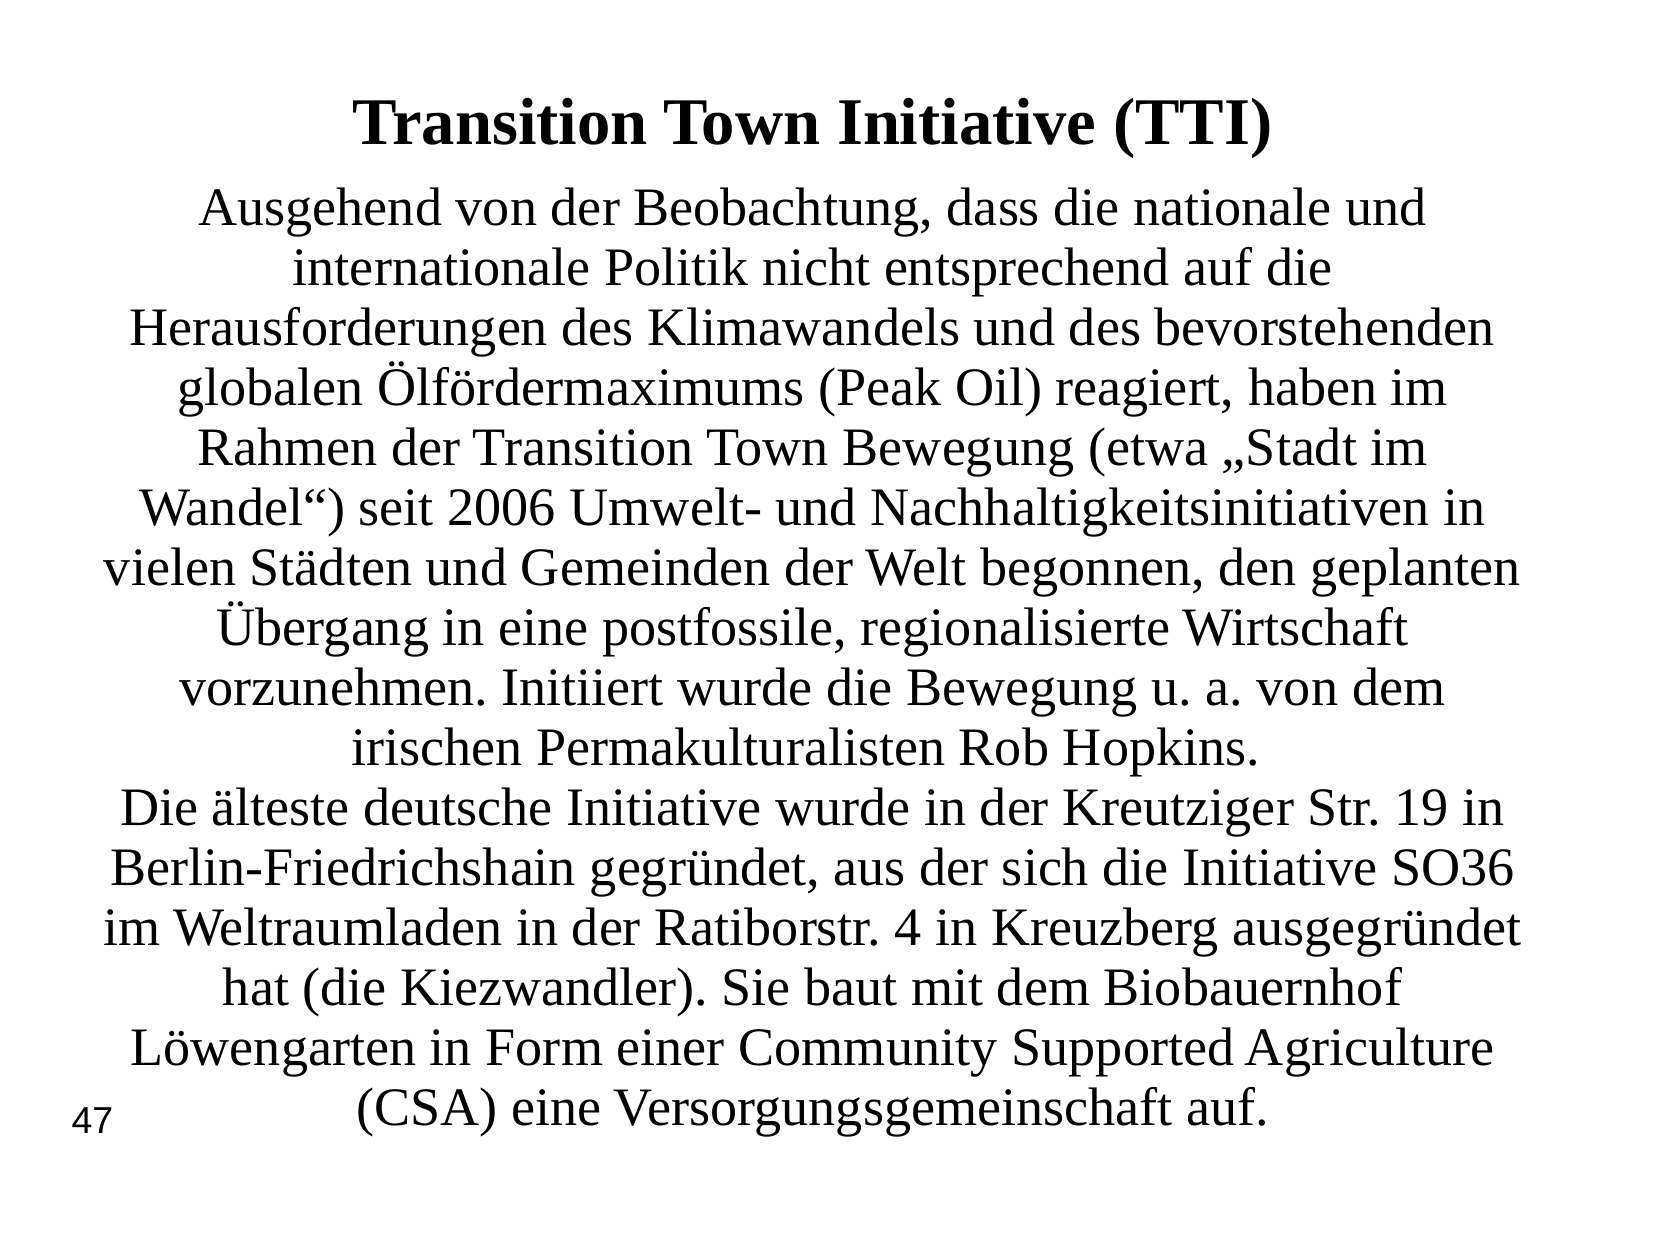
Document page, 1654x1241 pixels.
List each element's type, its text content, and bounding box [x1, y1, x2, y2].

text_box <Nummer> [56, 1092, 274, 1163]
text_box Transition Town Initiative (TTI) Ausgehend von der Beobachtung, dass die nationale und internationale Politik nicht entsprechend auf die Herausforderungen des Klimawandels und des bevorstehenden globalen Ölfördermaximums (Peak Oil) reagiert, haben im Rahmen der Transition Town Bewegung (etwa „Stadt im Wandel“) seit 2006 Umwelt- und Nachhaltigkeitsinitiativen in vielen Städten und Gemeinden der Welt begonnen, den geplanten Übergang in eine postfossile, regionalisierte Wirtschaft vorzunehmen. Initiiert wurde die Bewegung u. a. von dem irischen Permakulturalisten Rob Hopkins. Die älteste deutsche Initiative wurde in der Kreutziger Str. 19 in Berlin-Friedrichshain gegründet, aus der sich die Initiative SO36 im Weltraumladen in der Ratiborstr. 4 in Kreuzberg ausgegründet hat (die Kiezwandler). Sie baut mit dem Biobauernhof Löwengarten in Form einer Community Supported Agriculture (CSA) eine Versorgungsgemeinschaft auf. [88, 77, 1565, 1145]
